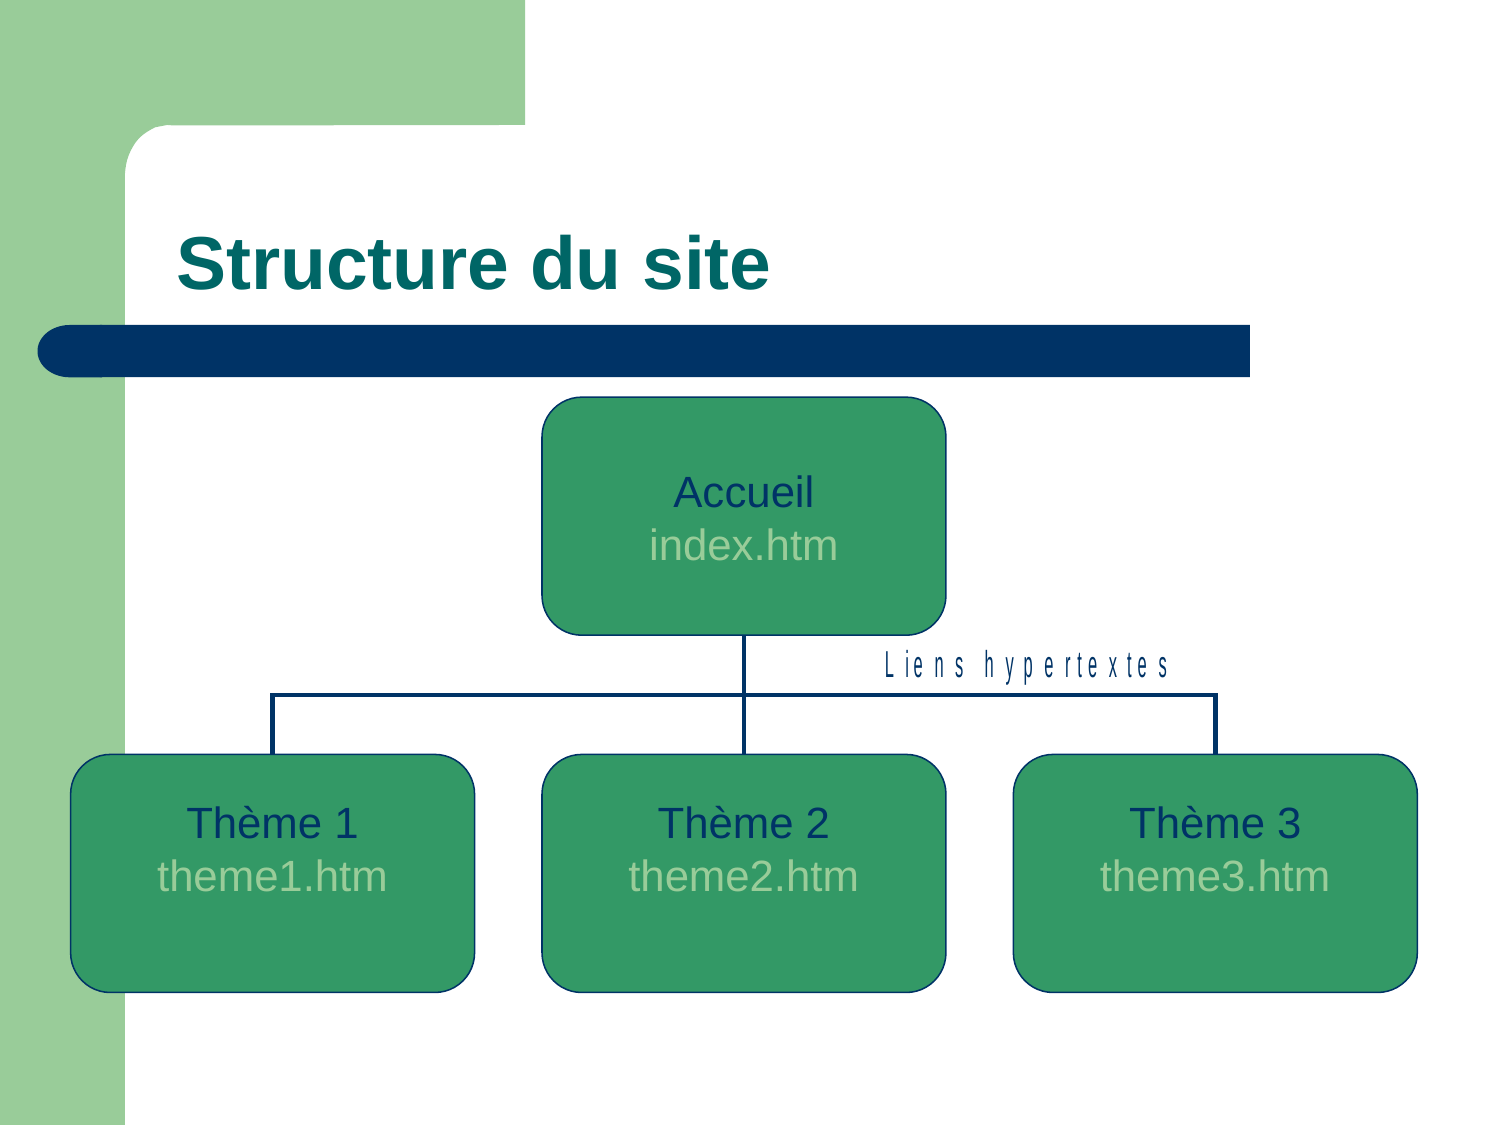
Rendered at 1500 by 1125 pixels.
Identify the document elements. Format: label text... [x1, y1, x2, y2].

picture [862, 629, 1201, 709]
text_box Accueil index.htm [542, 397, 946, 636]
text_box Thème 1 theme1.htm [70, 754, 475, 993]
text_box Thème 3 theme3.htm [1013, 754, 1418, 993]
text_box Thème 2 theme2.htm [542, 754, 946, 993]
title Structure du site [161, 125, 1426, 313]
